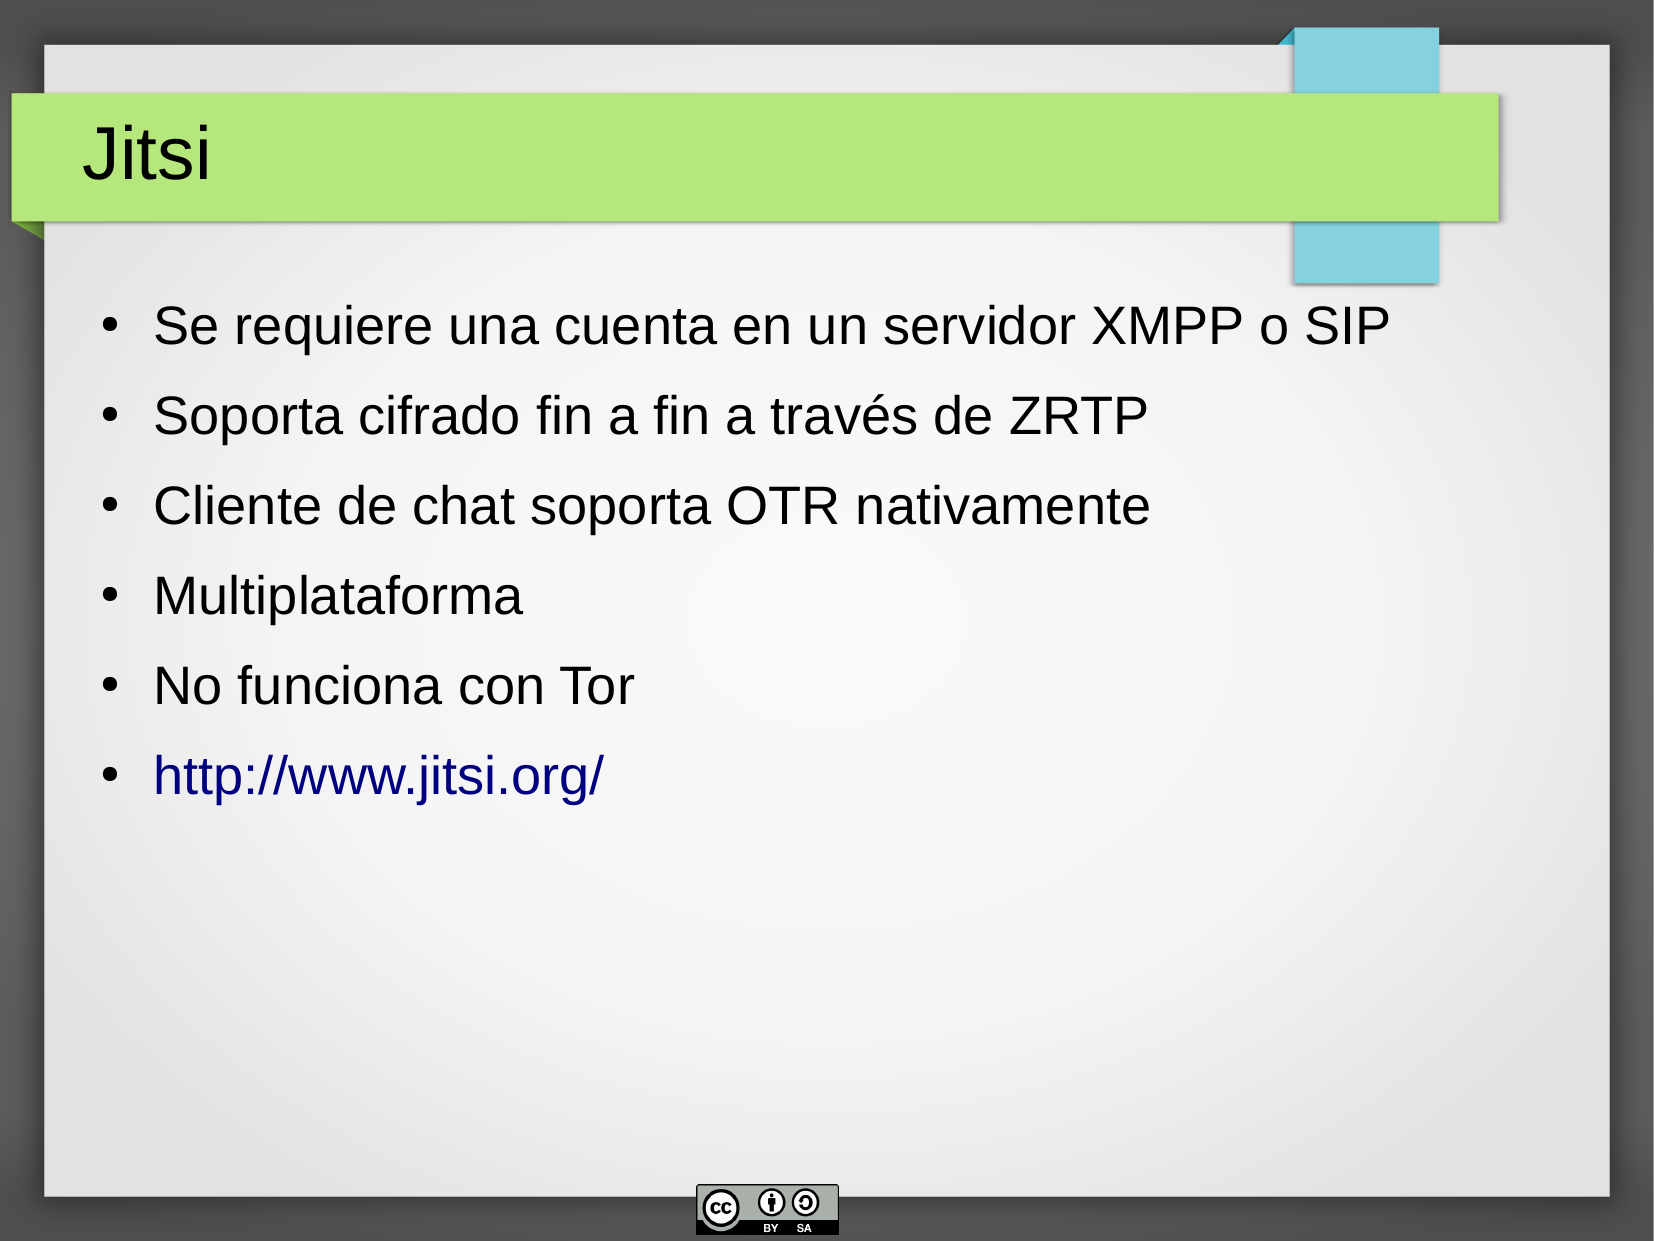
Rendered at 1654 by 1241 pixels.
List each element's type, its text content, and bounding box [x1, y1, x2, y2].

list Se requiere una cuenta en un servidor XMPP o SIP Soporta cifrado fin a fin a través de ZRTP Cliente de chat soporta OTR nativamente Multiplataforma No funciona con Tor http://www.jitsi.org/ [82, 295, 1571, 1015]
picture [0, 0, 1654, 1241]
title Jitsi [82, 94, 1264, 213]
